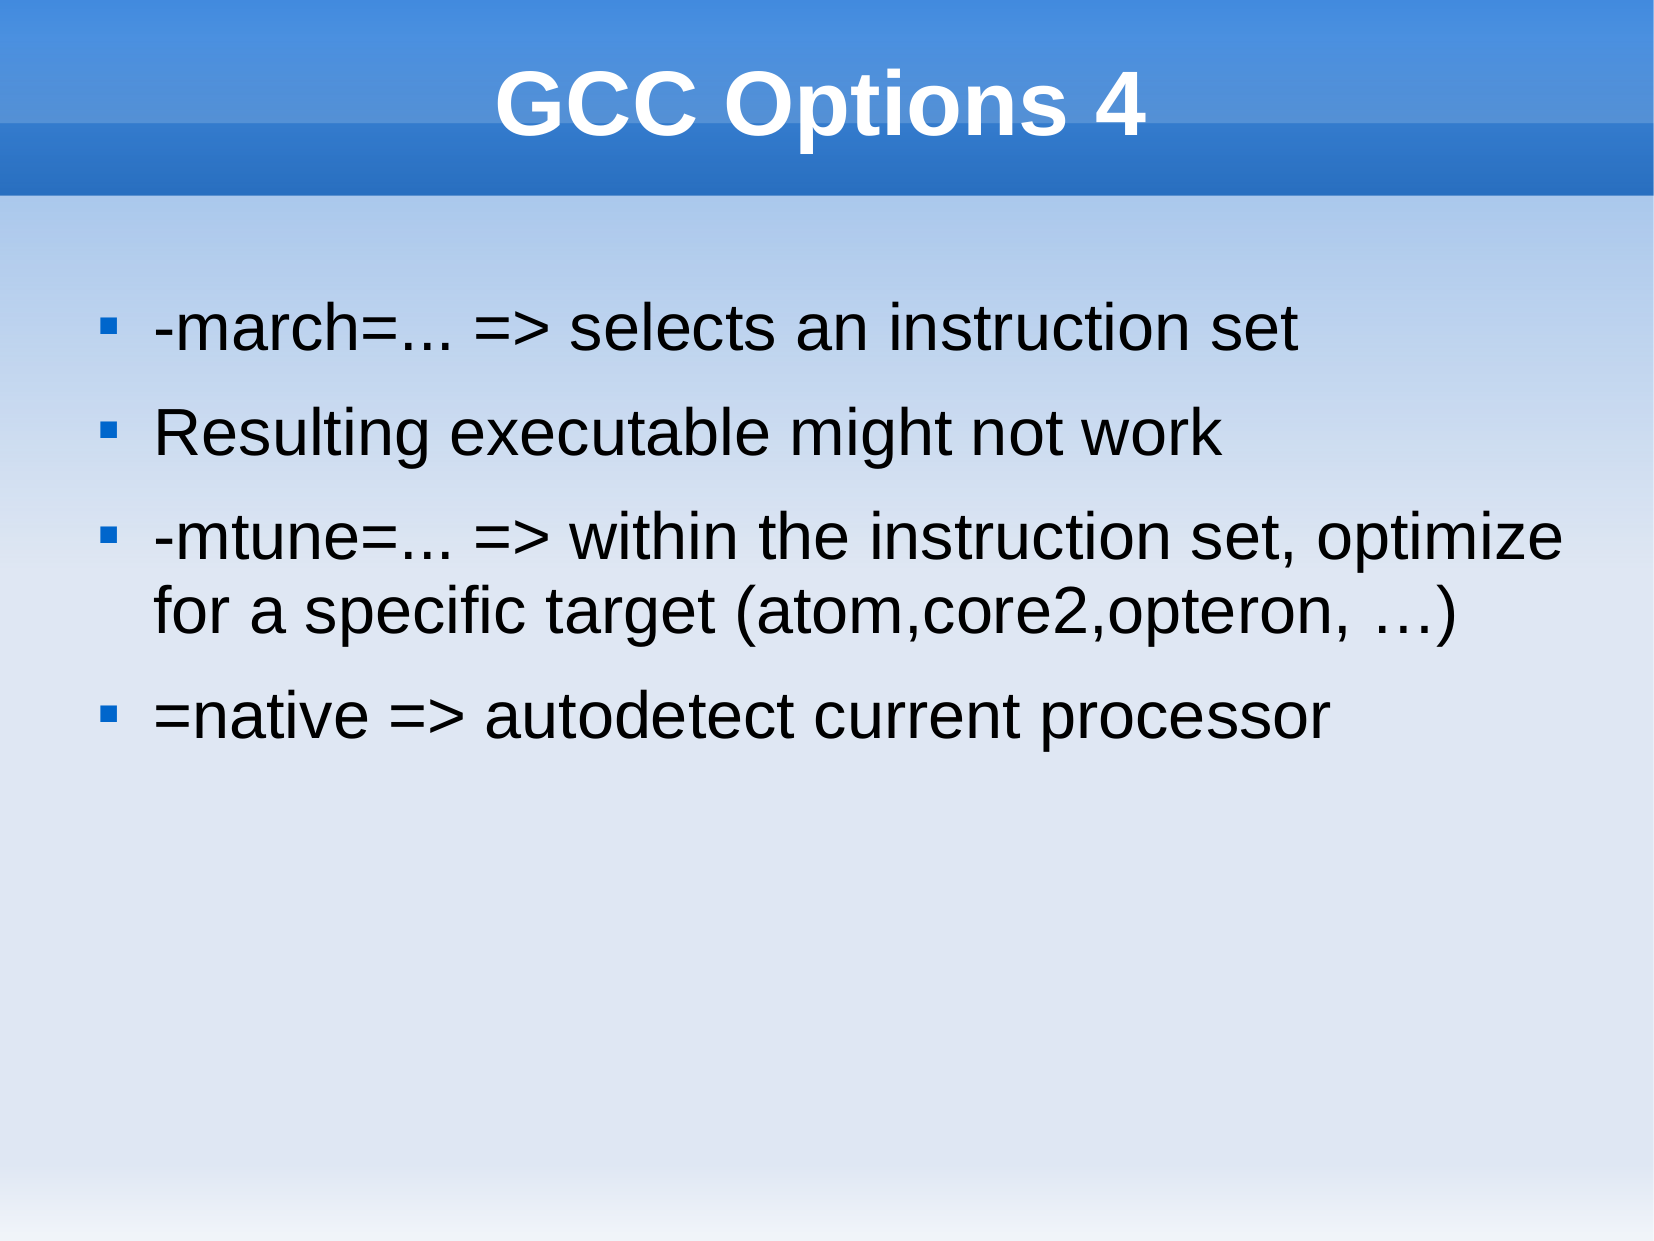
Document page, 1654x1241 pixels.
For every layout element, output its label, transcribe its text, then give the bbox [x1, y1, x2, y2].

list -march=... => selects an instruction set Resulting executable might not work -mtune=... => within the instruction set, optimize for a specific target (atom,core2,opteron, …) =native => autodetect current processor [82, 290, 1571, 1094]
picture [0, 0, 1654, 1241]
title GCC Options 4 [76, 7, 1565, 200]
